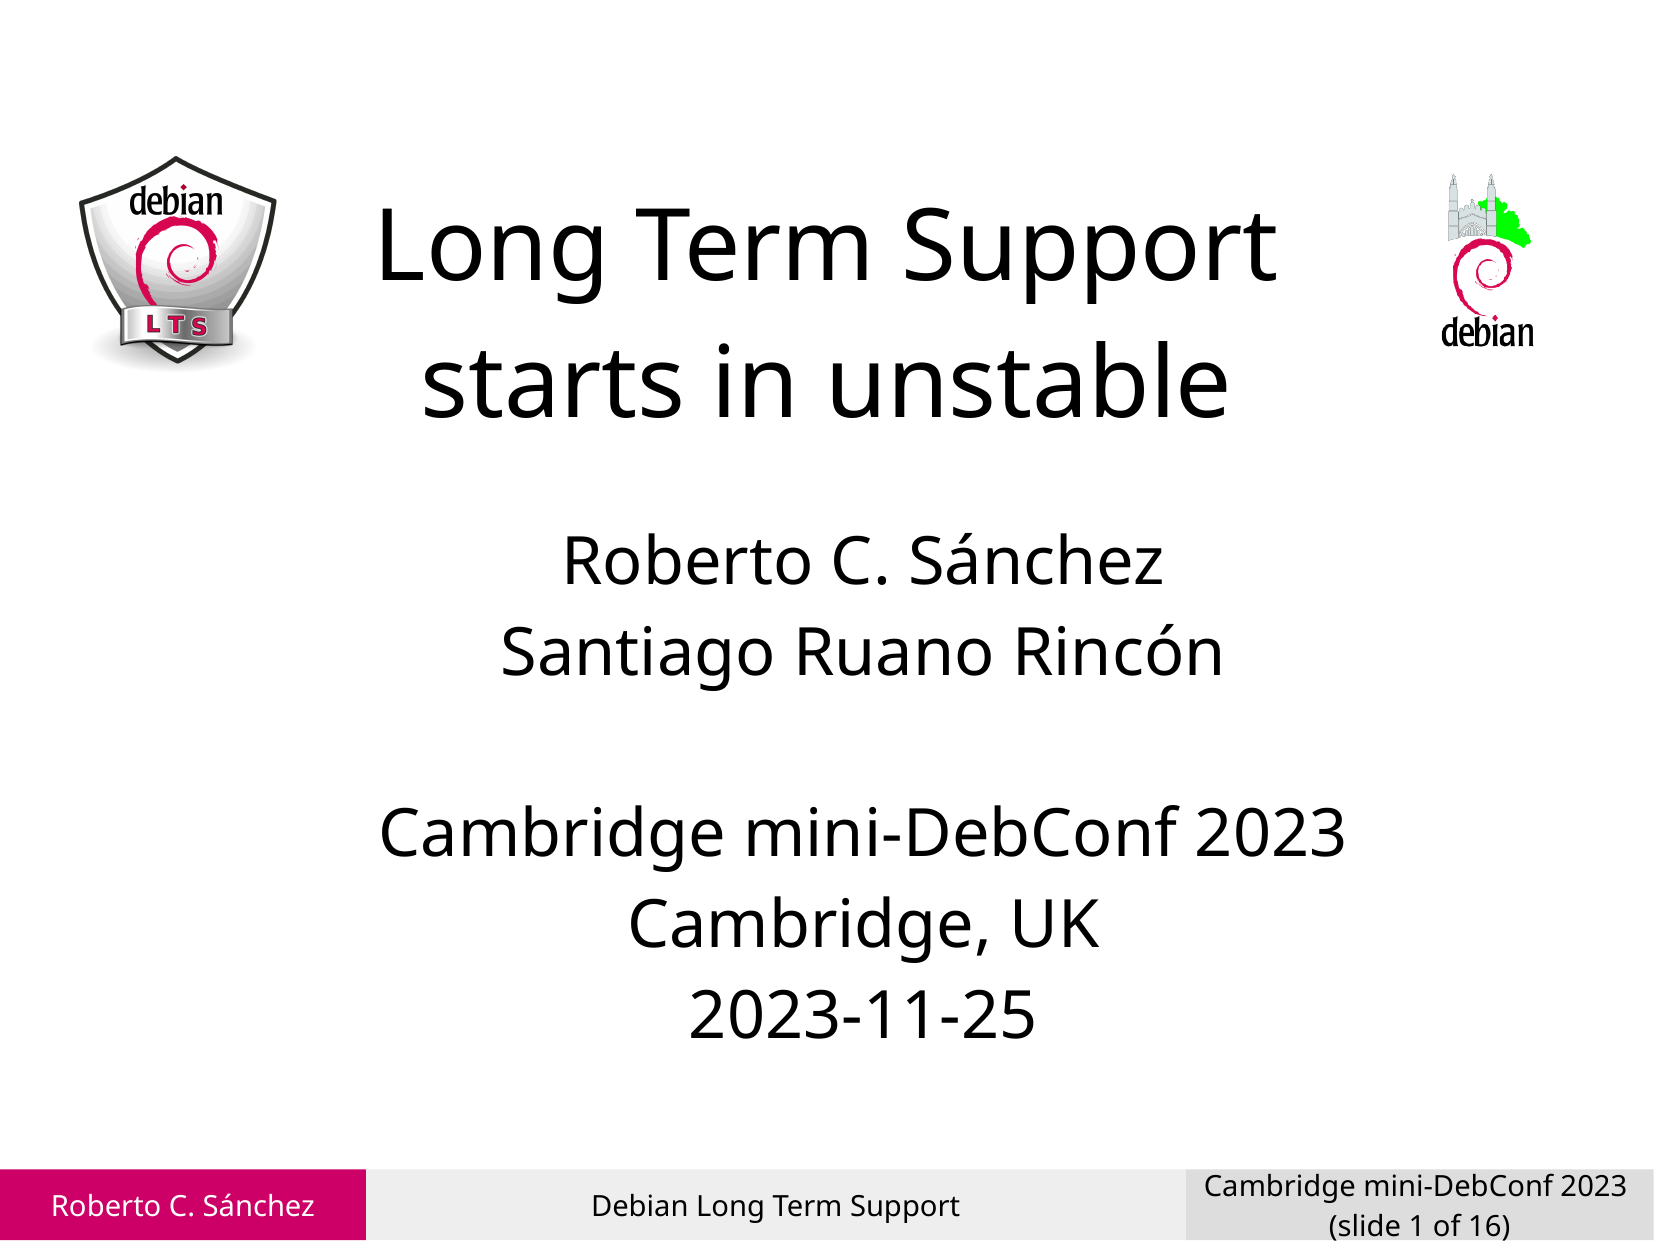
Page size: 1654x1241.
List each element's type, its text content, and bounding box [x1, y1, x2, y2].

title Roberto C. Sánchez Santiago Ruano Rincón Cambridge mini-DebConf 2023 Cambridge, UK 2023-11-25 [189, 342, 1465, 1229]
picture [1405, 165, 1562, 367]
picture [59, 141, 296, 378]
text_box Long Term Support starts in unstable [308, 166, 1345, 482]
